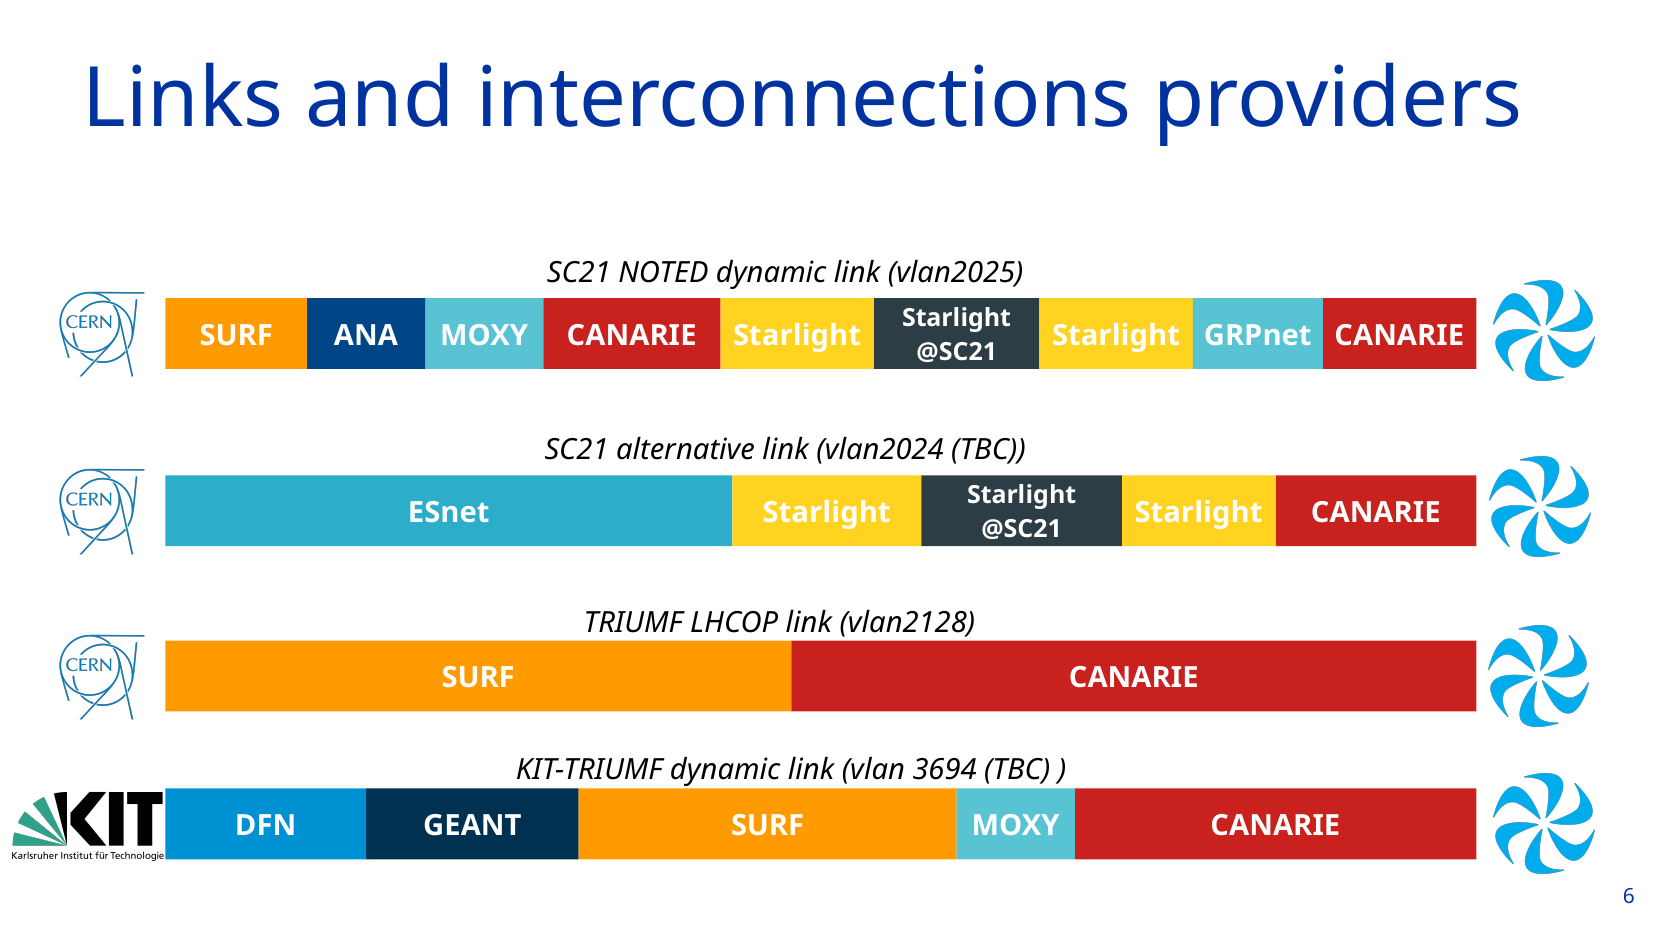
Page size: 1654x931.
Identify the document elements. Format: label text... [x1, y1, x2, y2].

title Links and interconnections providers [82, 37, 1571, 193]
text_box CANARIE [1276, 475, 1477, 547]
picture [59, 467, 145, 556]
text_box MOXY [956, 788, 1075, 860]
text_box MOXY [473, 328, 484, 342]
text_box SC21 alternative link (vlan2024 (TBC)) [484, 420, 1087, 516]
text_box SURF [165, 298, 307, 369]
text_box Starlight @SC21 [874, 338, 1039, 369]
text_box CANARIE [791, 640, 1477, 712]
text_box Starlight [721, 338, 874, 369]
text_box Starlight [1122, 475, 1276, 547]
picture [1488, 625, 1589, 727]
text_box Starlight [1039, 298, 1192, 369]
text_box ANA [307, 298, 426, 369]
text_box CANARIE [543, 298, 721, 369]
text_box SURF [578, 788, 956, 860]
picture [1493, 280, 1595, 381]
text_box CANARIE [1075, 788, 1477, 860]
picture [1489, 456, 1591, 557]
picture [59, 290, 145, 378]
text_box ESnet [165, 475, 732, 547]
text_box GRPnet [1192, 298, 1323, 369]
picture [1493, 773, 1595, 875]
text_box Starlight [732, 516, 921, 547]
text_box SC21 NOTED dynamic link (vlan2025) [484, 243, 1087, 338]
text_box TRIUMF LHCOP link (vlan2128) [543, 593, 1016, 648]
text_box MOXY [426, 298, 543, 369]
text_box GEANT [367, 788, 578, 860]
text_box KIT-TRIUMF dynamic link (vlan 3694 (TBC) ) [413, 741, 1170, 836]
text_box SURF [165, 640, 791, 712]
text_box CANARIE [1323, 298, 1477, 369]
picture [59, 633, 145, 721]
text_box Starlight @SC21 [921, 475, 1122, 547]
picture [11, 788, 165, 928]
text_box DFN [165, 788, 367, 860]
